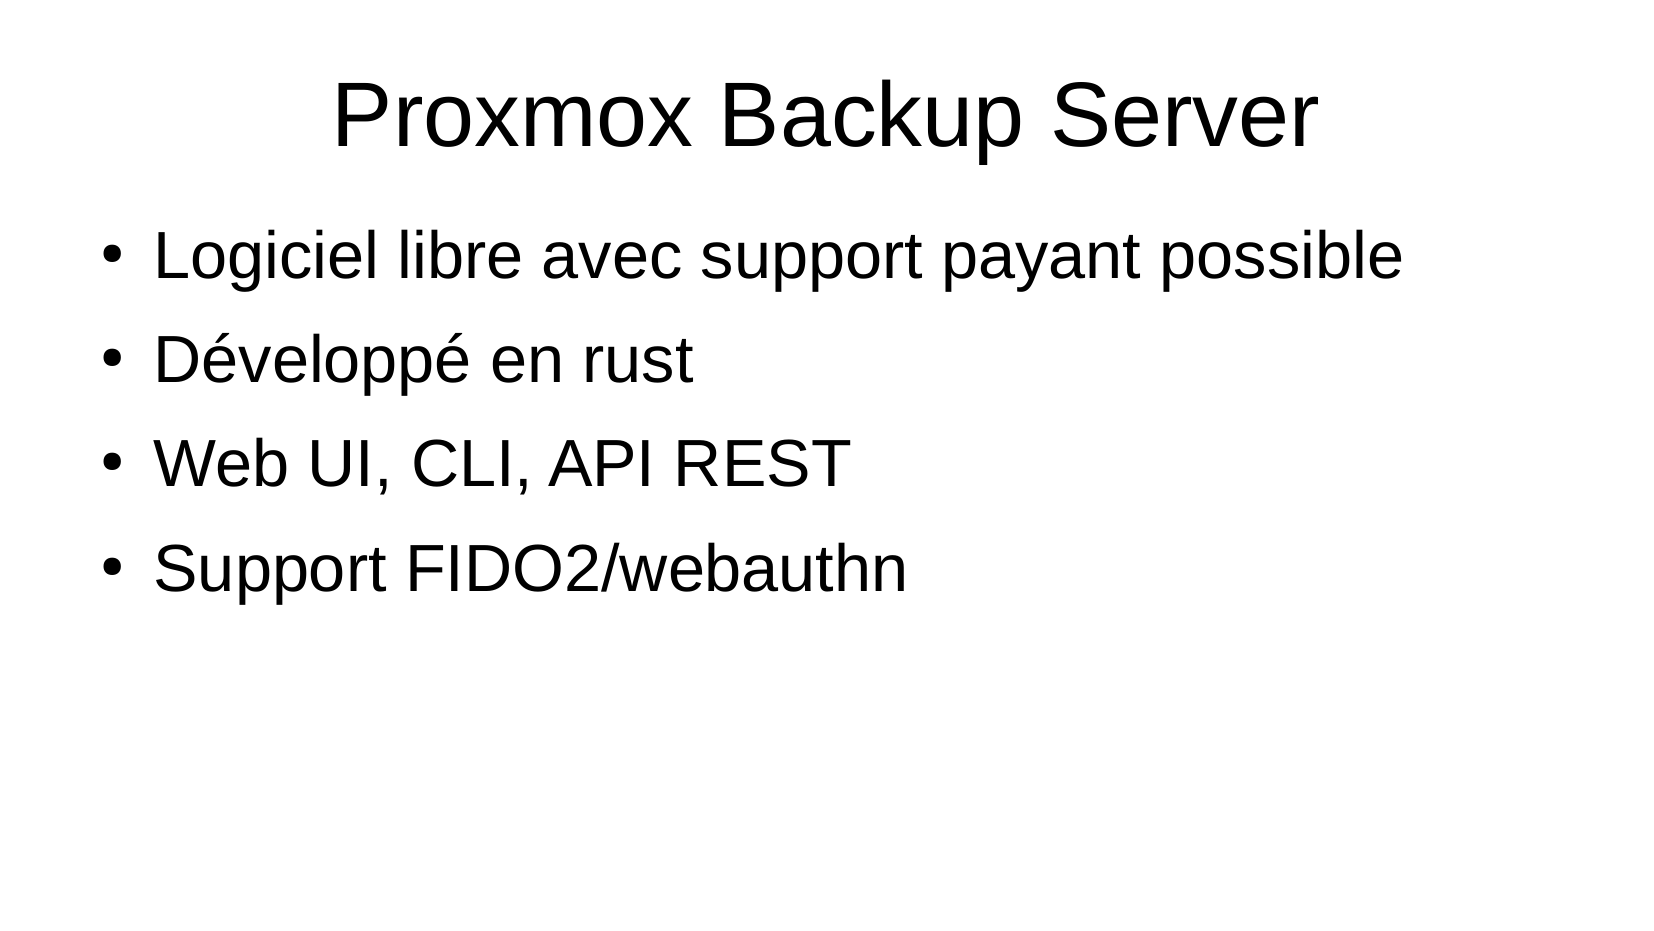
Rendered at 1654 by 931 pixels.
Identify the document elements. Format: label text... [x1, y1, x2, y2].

list Logiciel libre avec support payant possible Développé en rust Web UI, CLI, API REST Support FIDO2/webauthn [82, 217, 1571, 758]
title Proxmox Backup Server [82, 37, 1571, 193]
